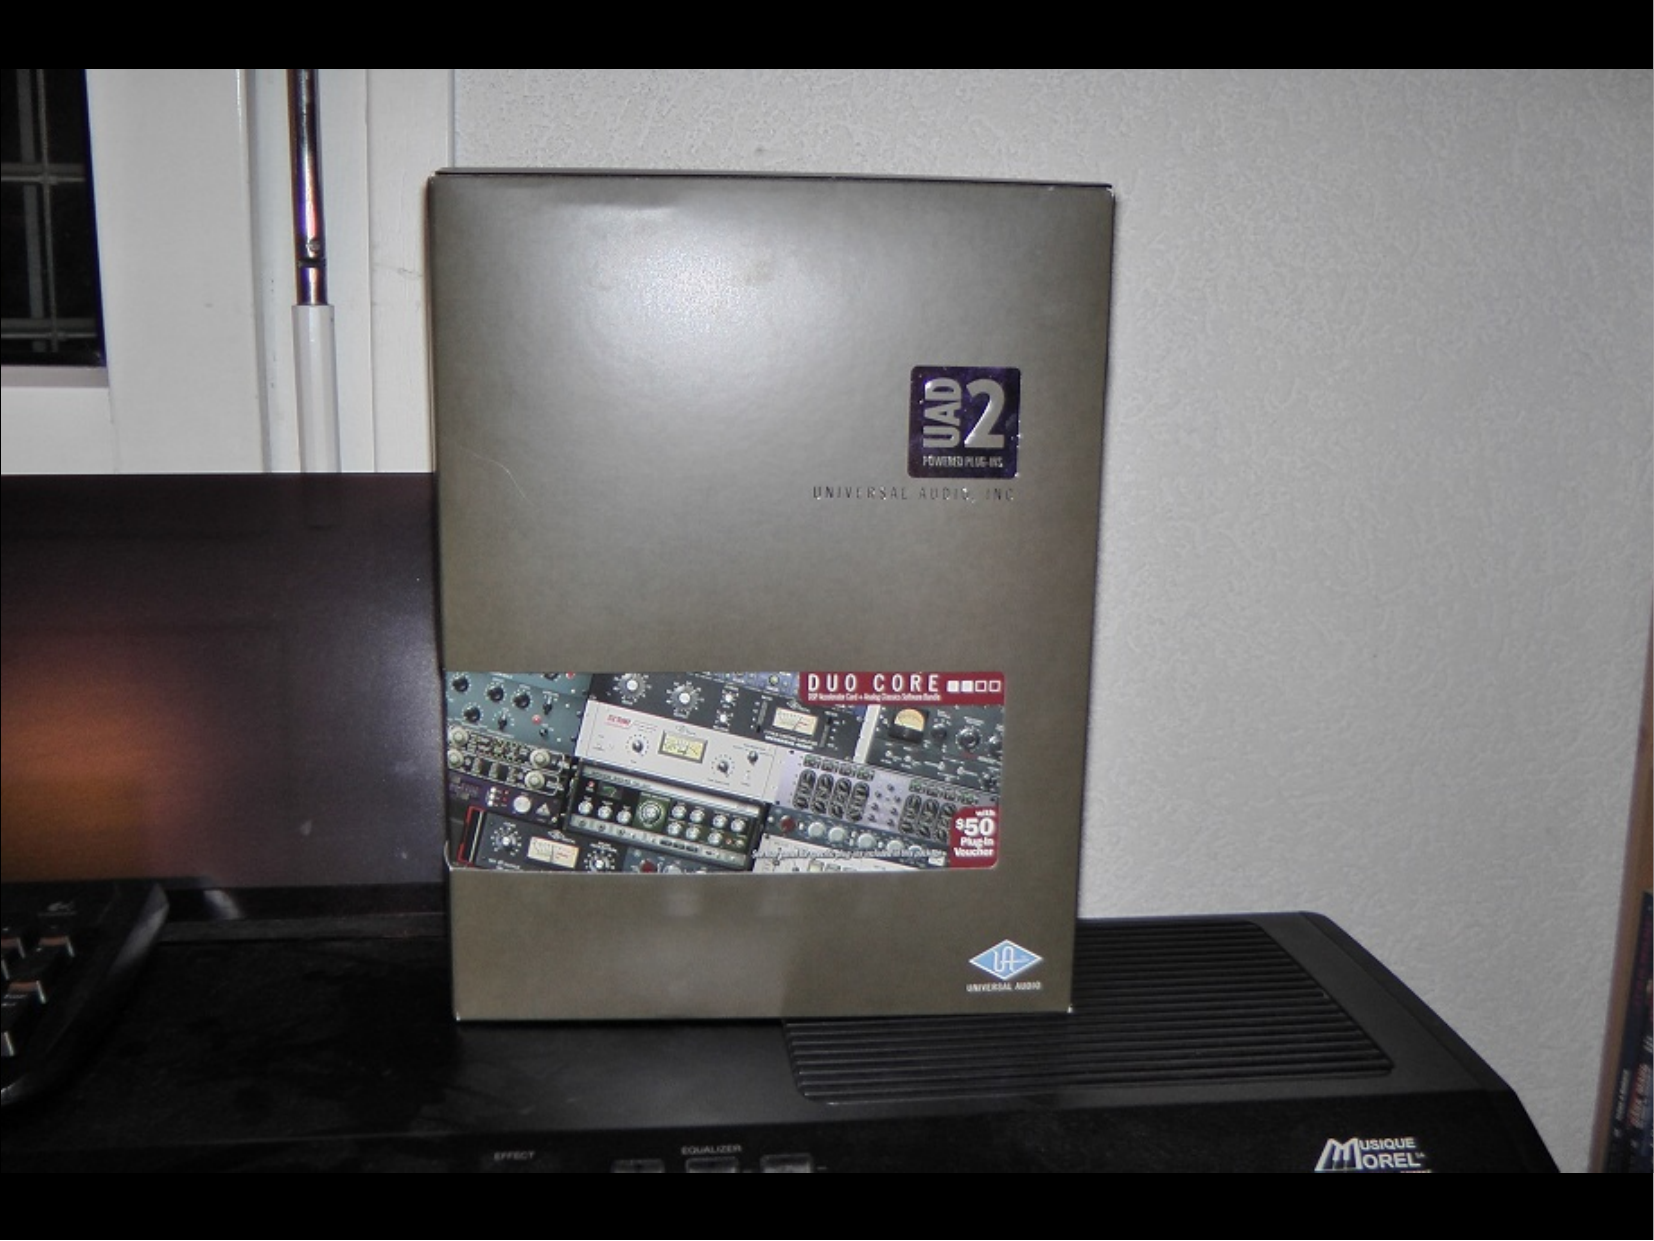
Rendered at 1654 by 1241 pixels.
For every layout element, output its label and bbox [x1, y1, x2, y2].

picture [1, 69, 1654, 1173]
